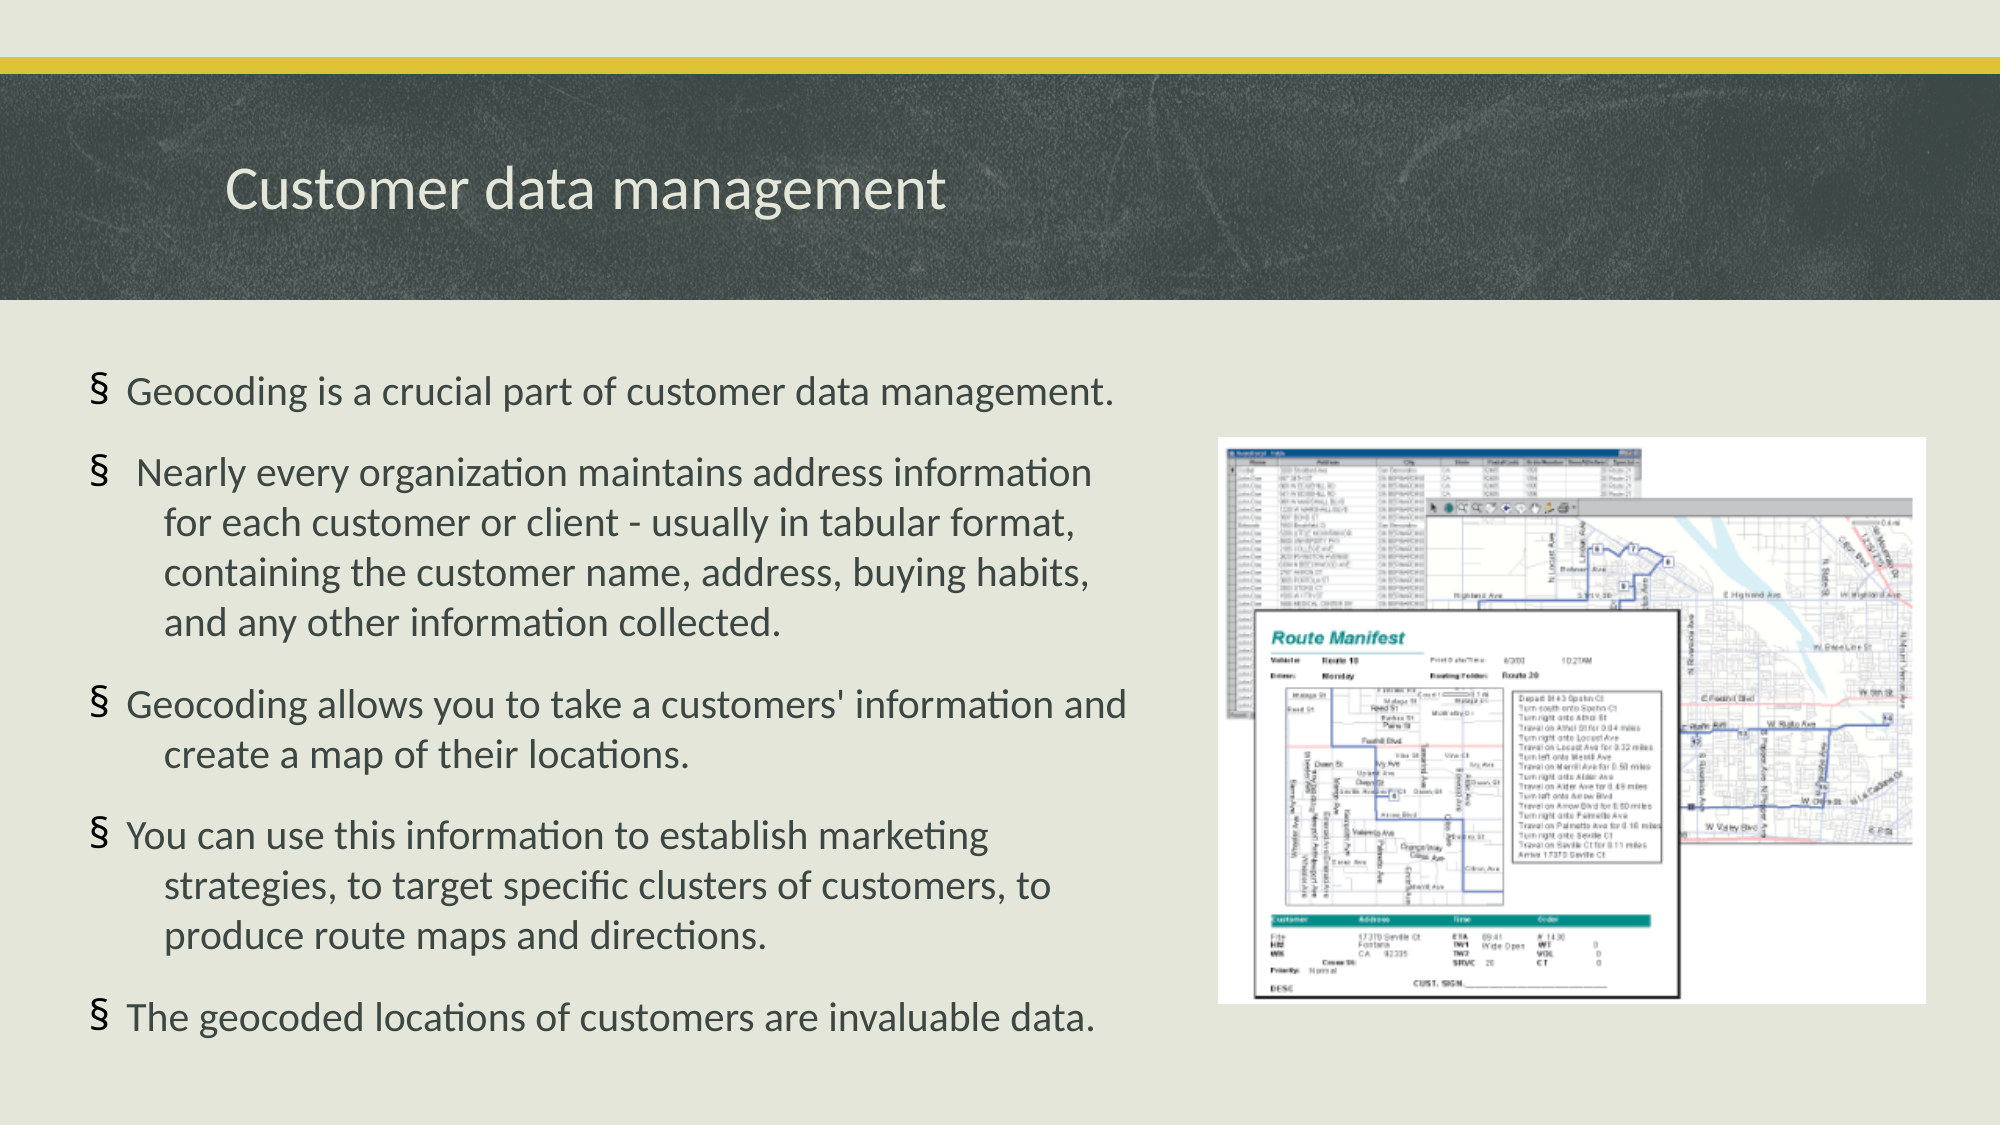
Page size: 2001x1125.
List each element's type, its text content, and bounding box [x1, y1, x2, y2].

title Customer data management [210, 76, 1790, 300]
list Geocoding is a crucial part of customer data management. Nearly every organization maintains address information for each customer or client - usually in tabular format, containing the customer name, address, buying habits, and any other information collected. Geocoding allows you to take a customers' information and create a map of their locations. You can use this information to establish marketing strategies, to target specific clusters of customers, to produce route maps and directions. The geocoded locations of customers are invaluable data. [74, 355, 1148, 1097]
picture [1218, 437, 1927, 1004]
